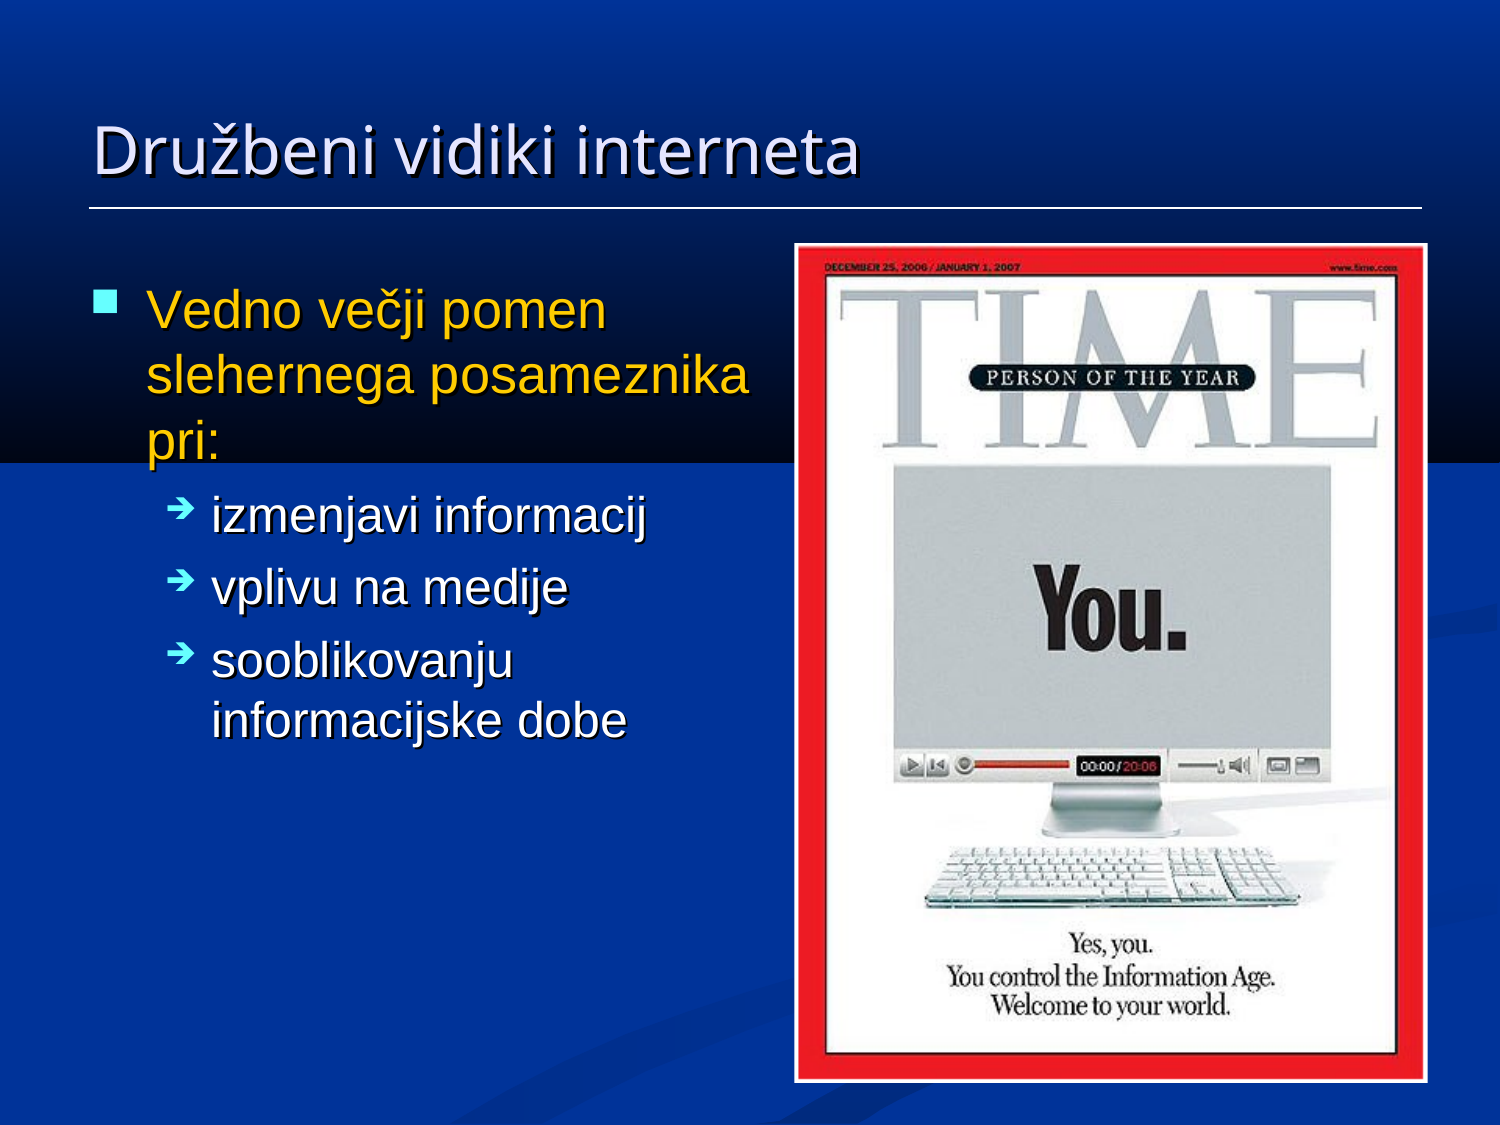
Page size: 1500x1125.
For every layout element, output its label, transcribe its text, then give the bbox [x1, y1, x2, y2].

text_box Družbeni vidiki interneta [76, 54, 1459, 242]
list Vedno večji pomen slehernega posameznika pri: izmenjavi informacij vplivu na medije sooblikovanju informacijske dobe [75, 267, 833, 1071]
picture [794, 243, 1428, 1083]
